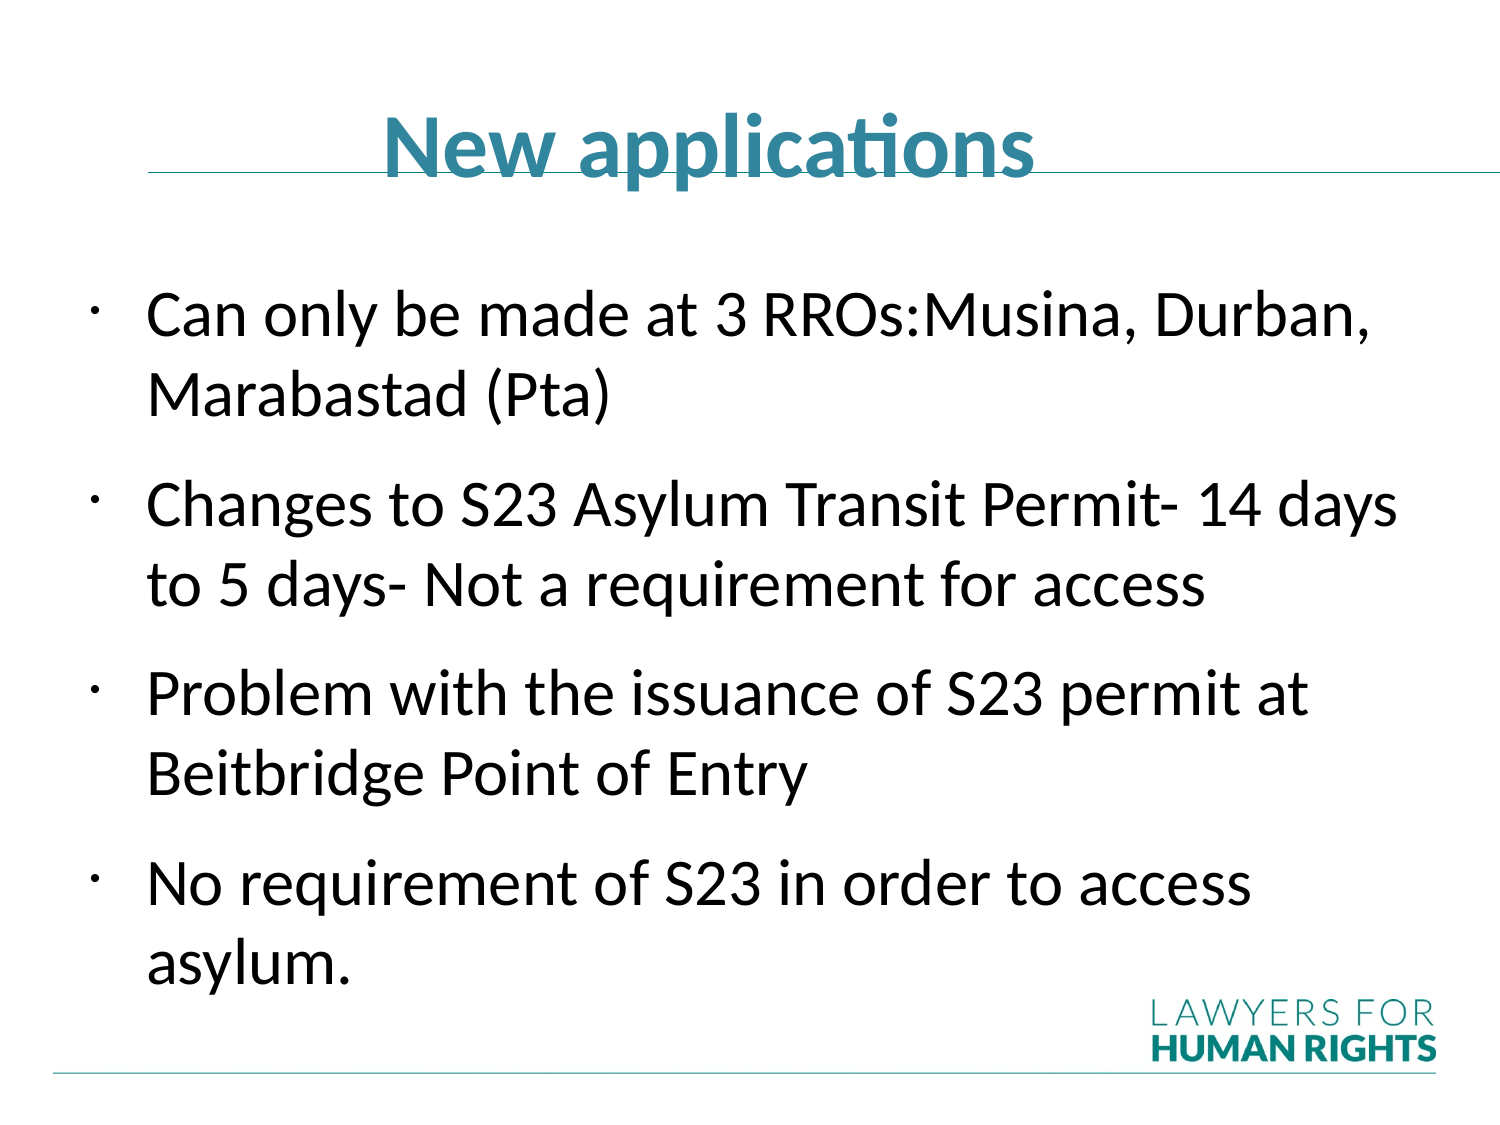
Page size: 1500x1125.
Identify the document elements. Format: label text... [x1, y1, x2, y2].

list Can only be made at 3 RROs:Musina, Durban, Marabastad (Pta) Changes to S23 Asylum Transit Permit- 14 days to 5 days- Not a requirement for access Problem with the issuance of S23 permit at Beitbridge Point of Entry No requirement of S23 in order to access asylum. [75, 262, 1425, 1035]
picture [53, 999, 1436, 1074]
title New applications [123, 78, 1296, 197]
